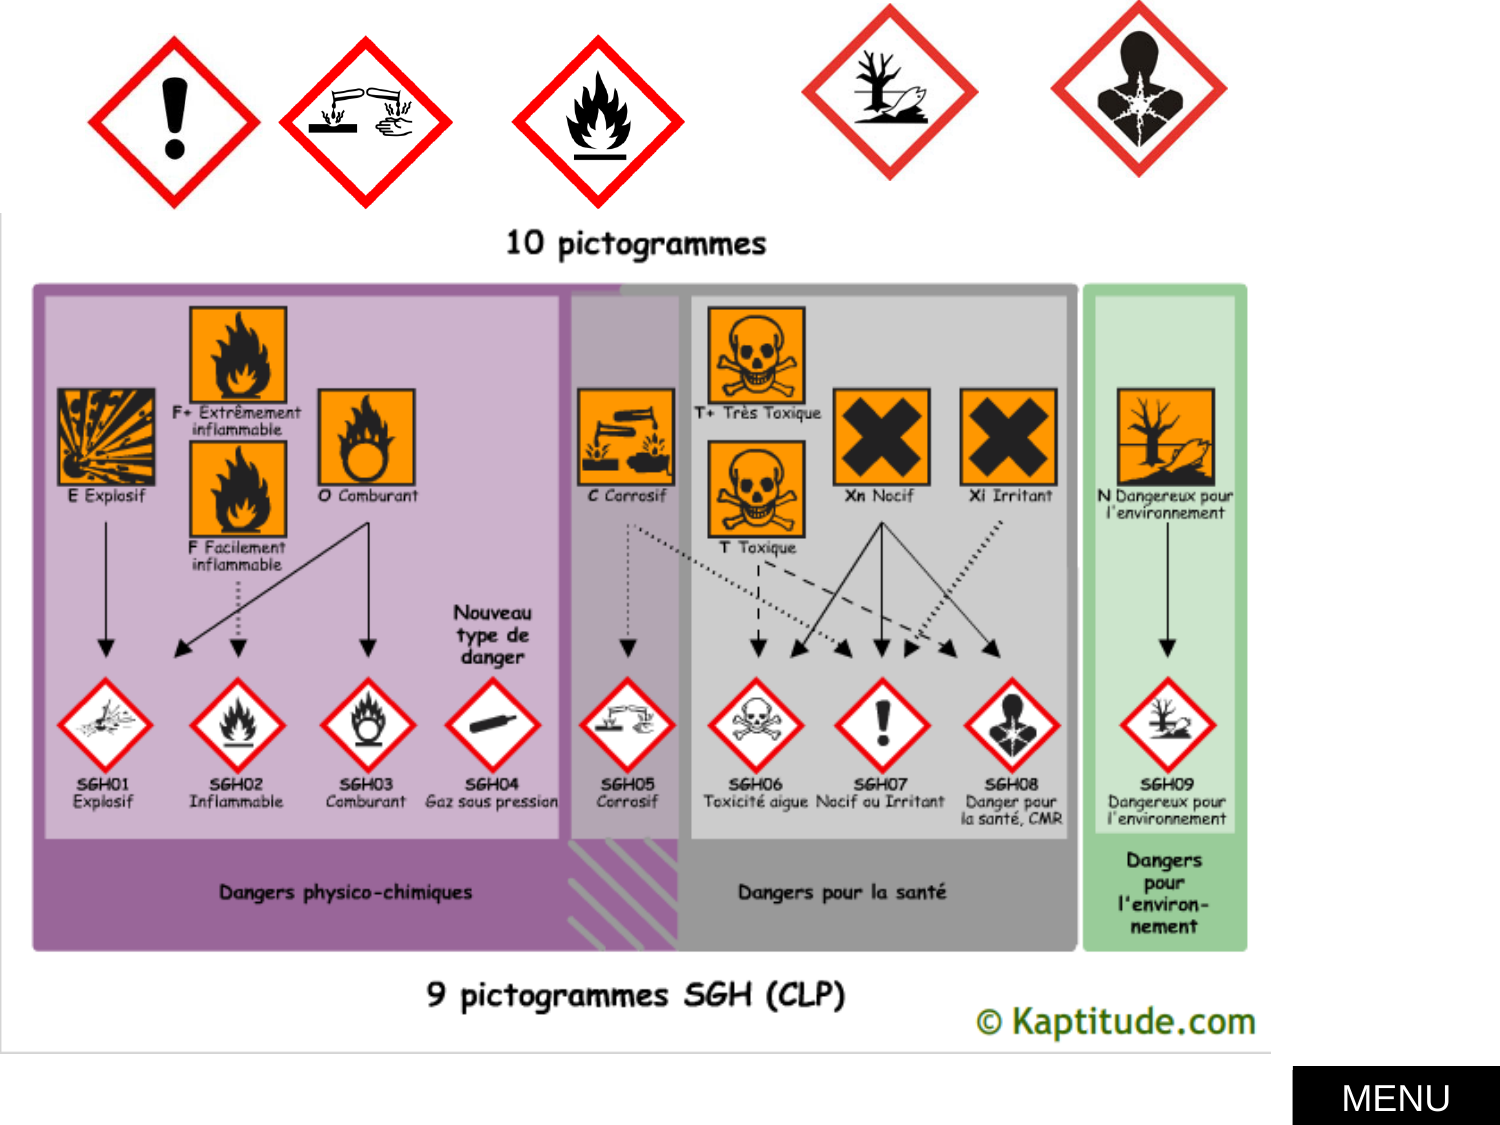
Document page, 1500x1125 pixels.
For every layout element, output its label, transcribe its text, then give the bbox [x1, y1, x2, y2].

picture [509, 32, 687, 211]
picture [801, 3, 979, 181]
picture [85, 33, 263, 211]
text_box MENU [1292, 1066, 1500, 1125]
picture [1050, 0, 1228, 178]
picture [276, 33, 455, 211]
picture [0, 213, 1271, 1054]
